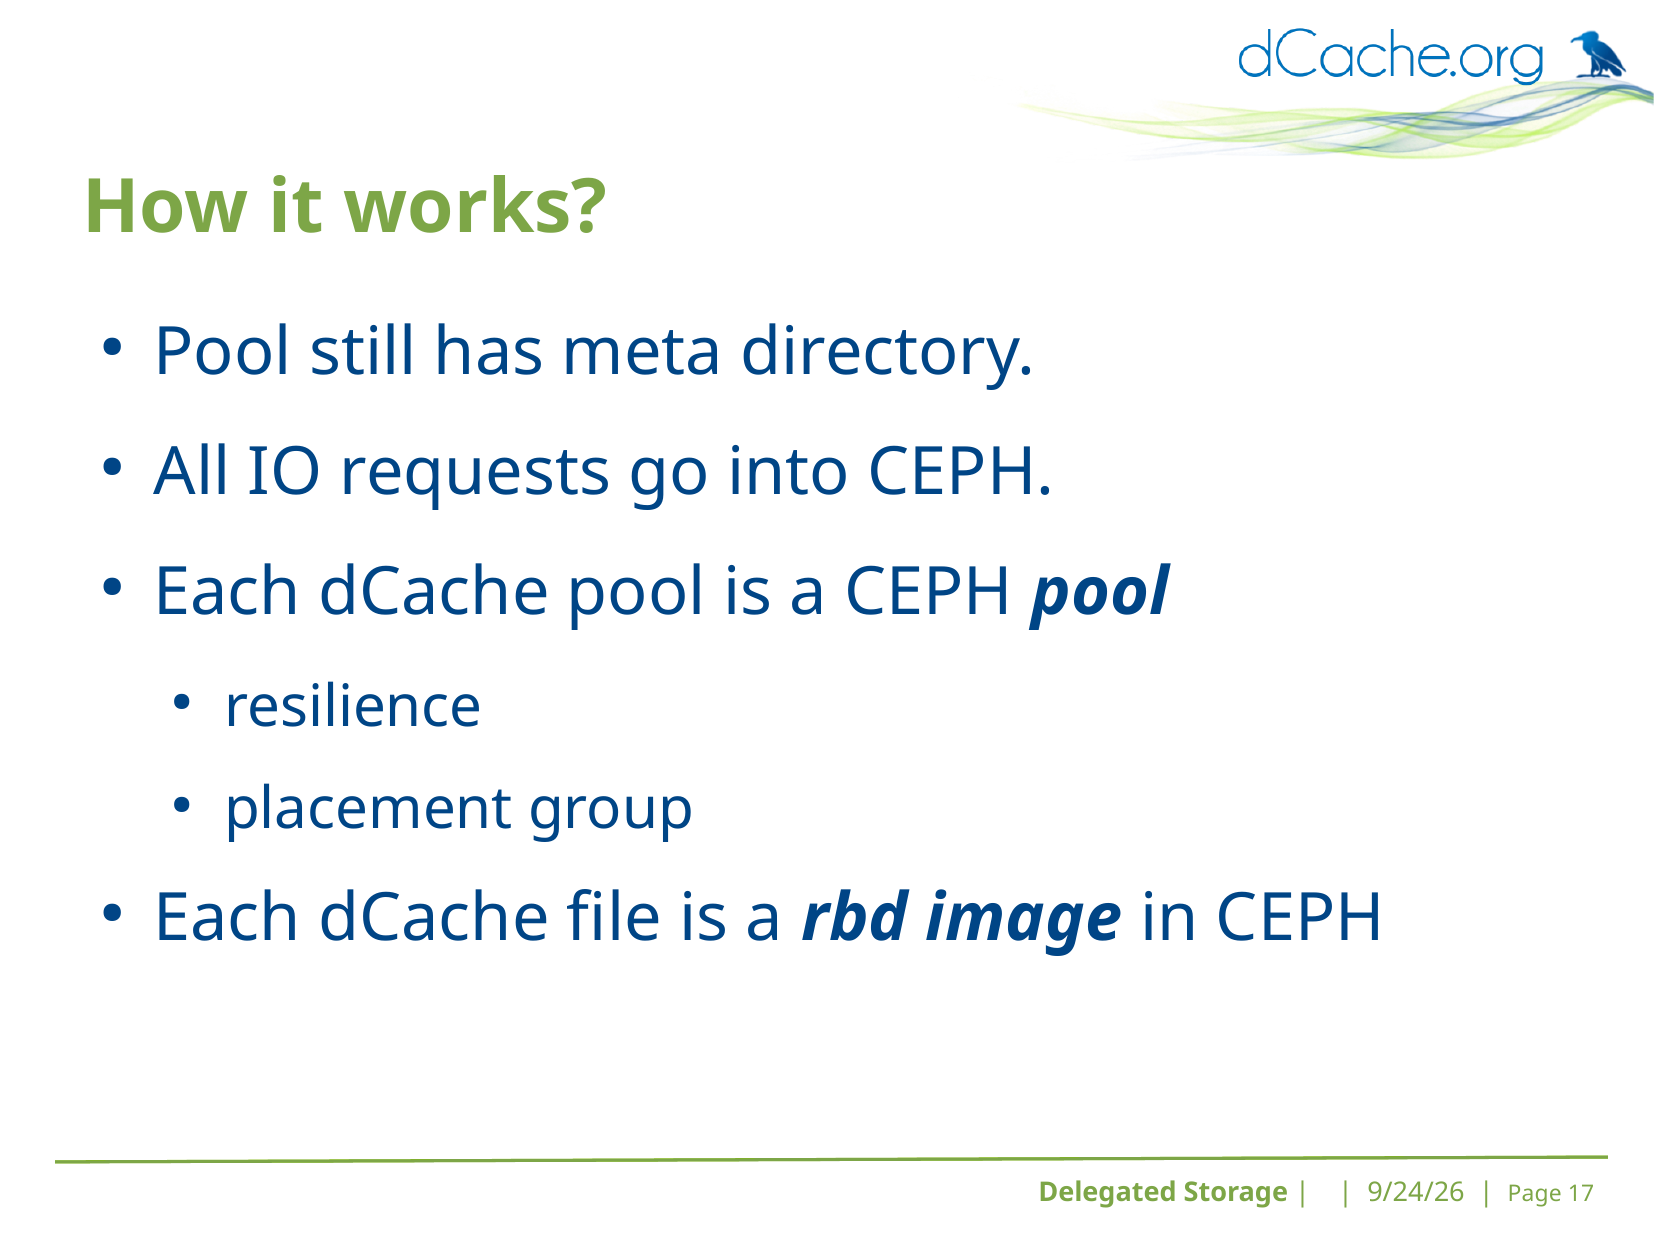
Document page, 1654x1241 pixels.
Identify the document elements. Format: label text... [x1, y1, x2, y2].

list Pool still has meta directory. All IO requests go into CEPH. Each dCache pool is a CEPH pool resilience placement group Each dCache file is a rbd image in CEPH [82, 302, 1571, 1023]
title How it works? [82, 155, 1605, 252]
picture [956, 16, 1654, 169]
